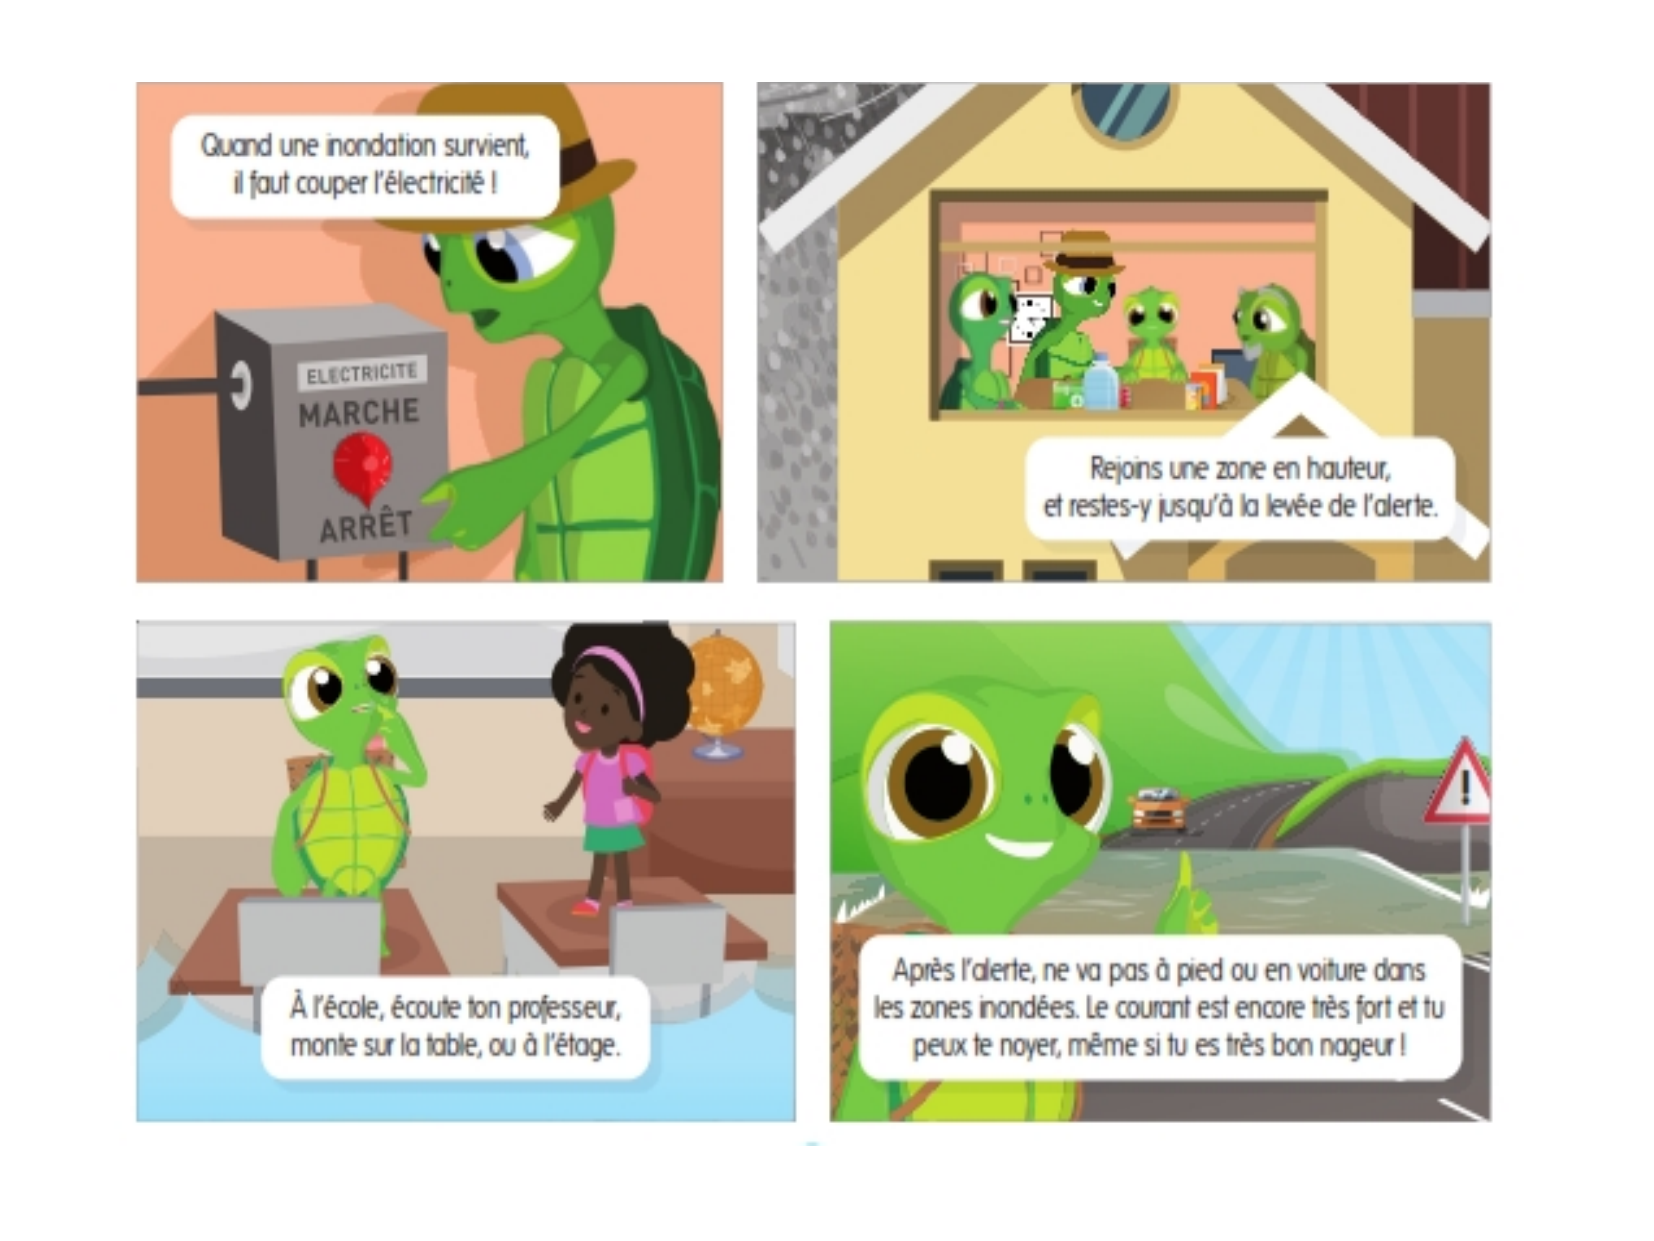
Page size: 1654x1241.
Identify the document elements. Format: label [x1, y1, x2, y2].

picture [106, 82, 1524, 1146]
